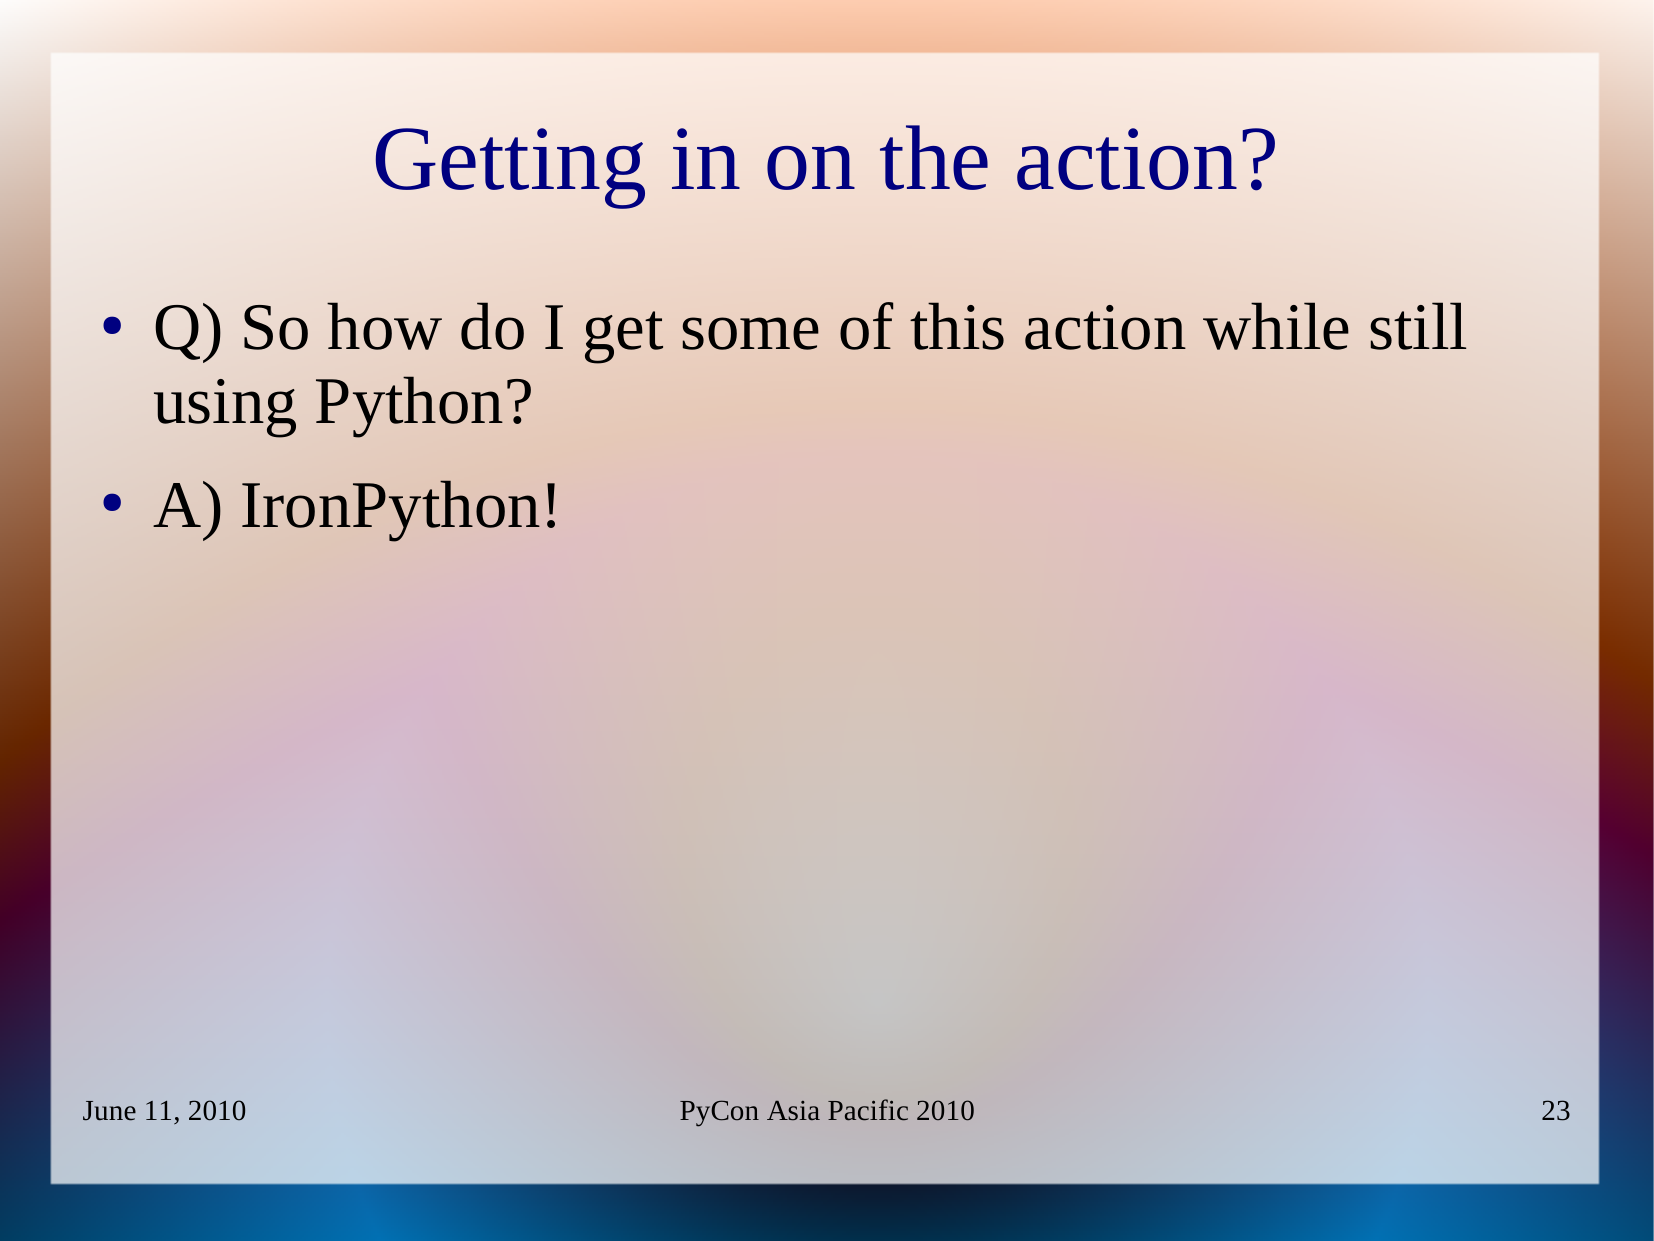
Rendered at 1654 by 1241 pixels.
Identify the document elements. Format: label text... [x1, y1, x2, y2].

picture [0, 0, 1654, 1241]
title Getting in on the action? [82, 55, 1571, 263]
list Q) So how do I get some of this action while still using Python? A) IronPython! [82, 290, 1571, 1019]
